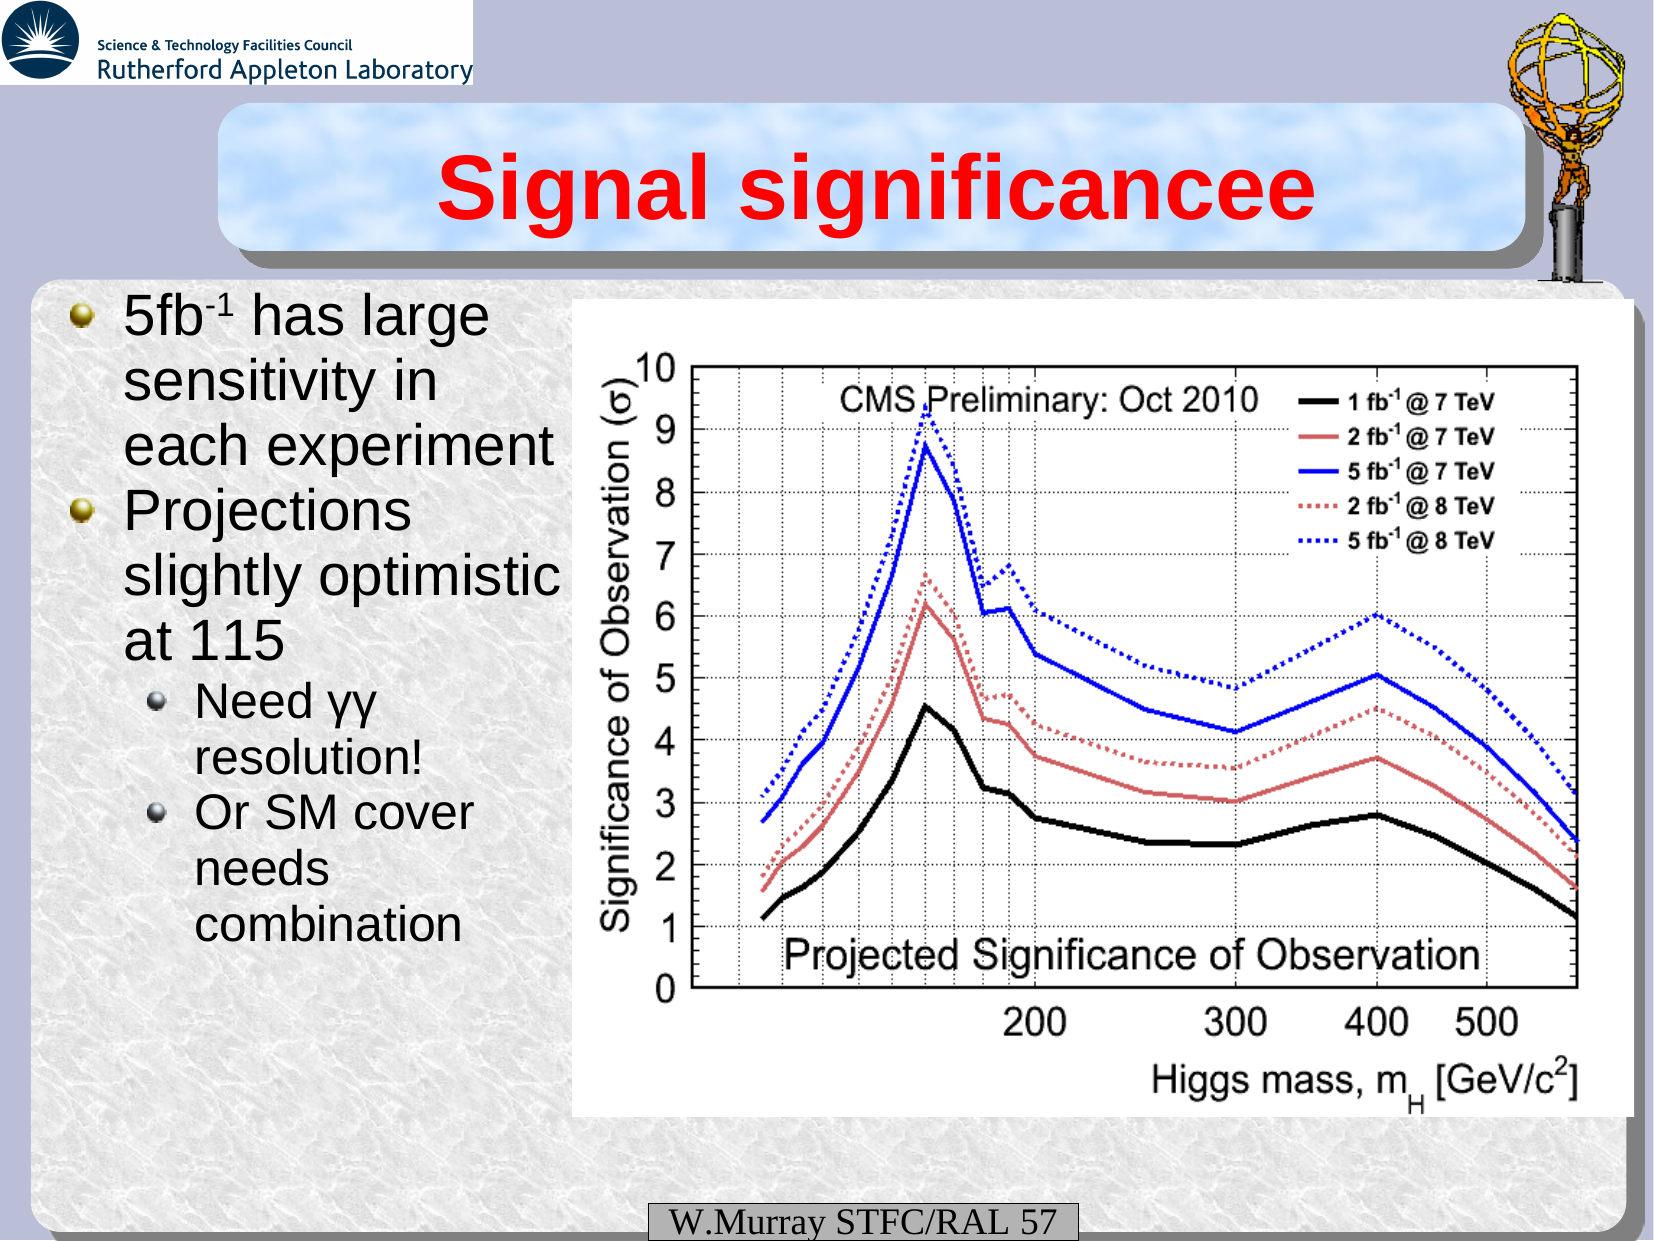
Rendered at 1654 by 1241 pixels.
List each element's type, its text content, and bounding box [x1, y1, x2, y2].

list 5fb-1 has large sensitivity in each experiment Projections slightly optimistic at 115 Need γγ resolution! Or SM cover needs combination [52, 282, 579, 1191]
picture [30, 0, 1654, 1232]
title Signal significancee [244, 112, 1512, 263]
picture [0, 0, 473, 85]
